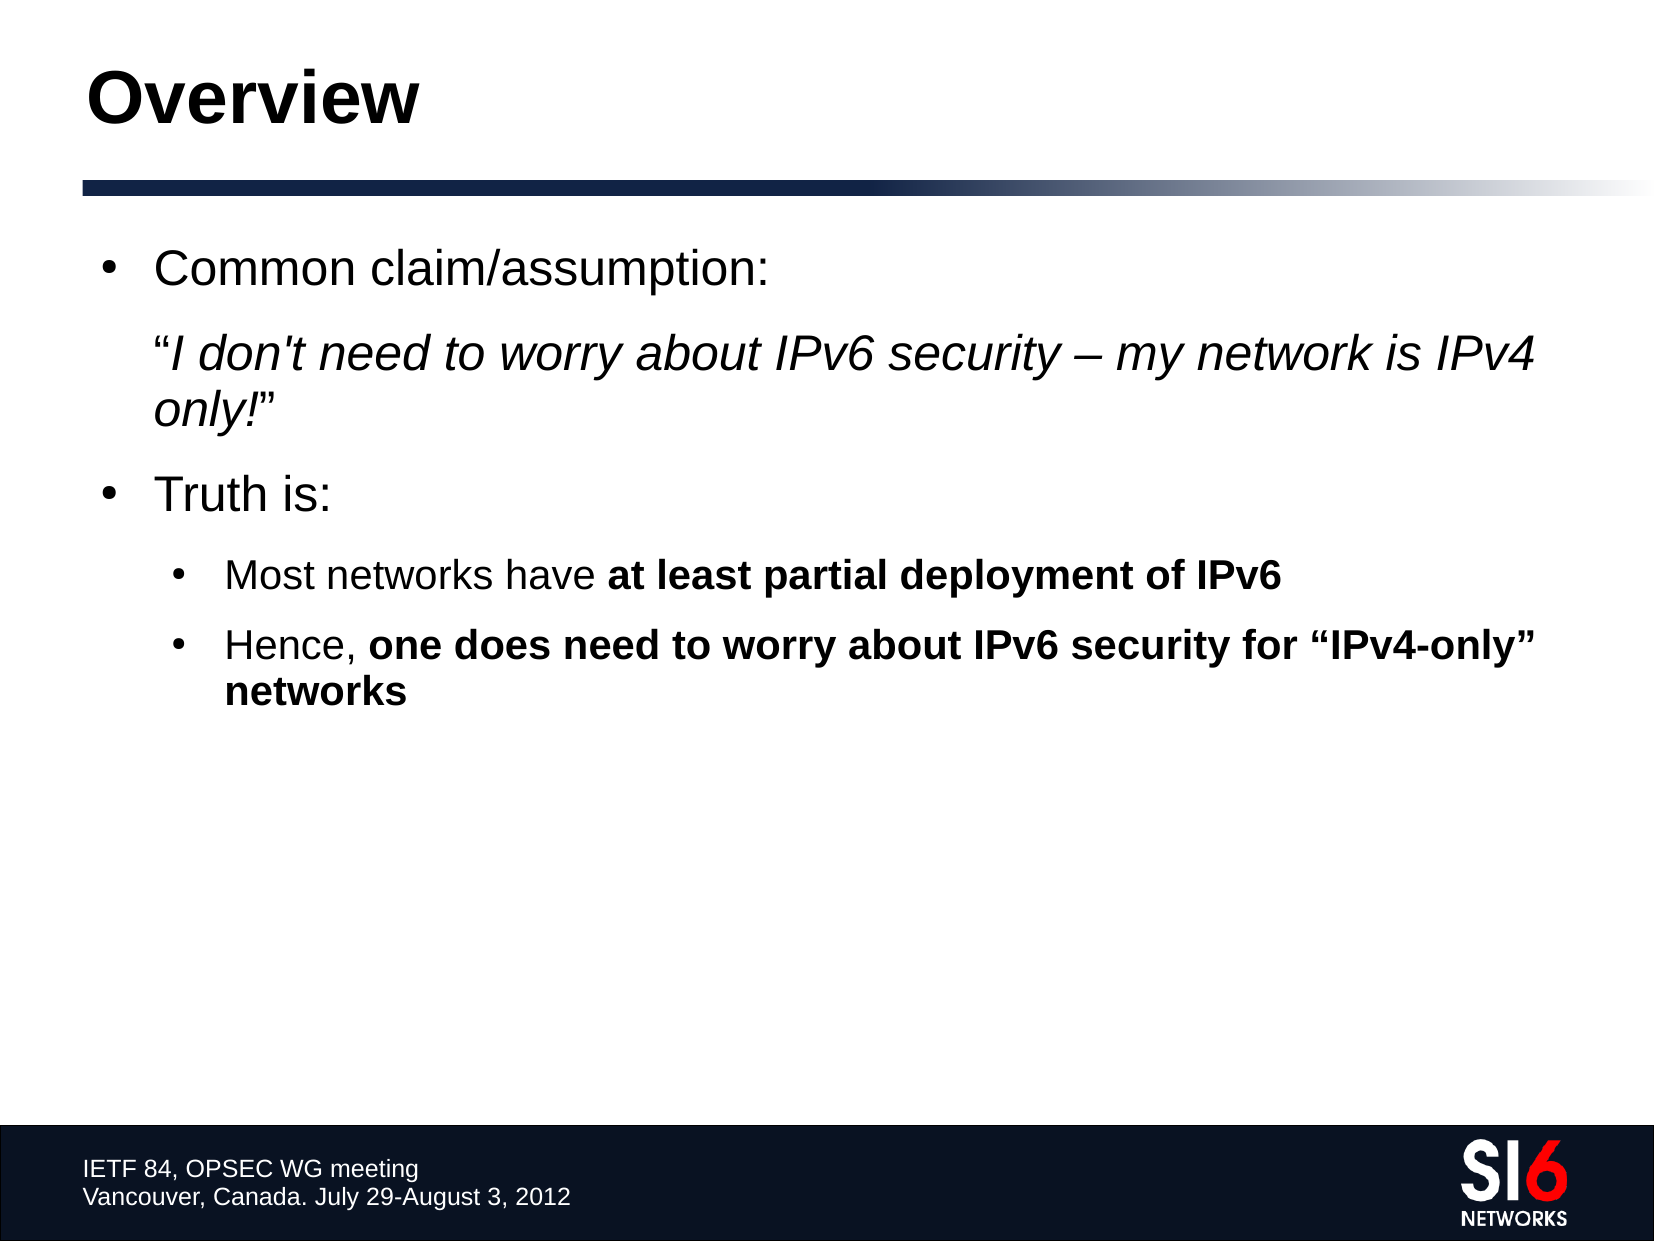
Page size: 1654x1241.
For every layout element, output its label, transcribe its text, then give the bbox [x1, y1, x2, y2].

picture [1461, 1139, 1567, 1226]
list Common claim/assumption: “I don't need to worry about IPv6 security – my network is IPv4 only!” Truth is: Most networks have at least partial deployment of IPv6 Hence, one does need to worry about IPv6 security for “IPv4-only” networks [82, 240, 1571, 1059]
title Overview [86, 30, 1576, 166]
